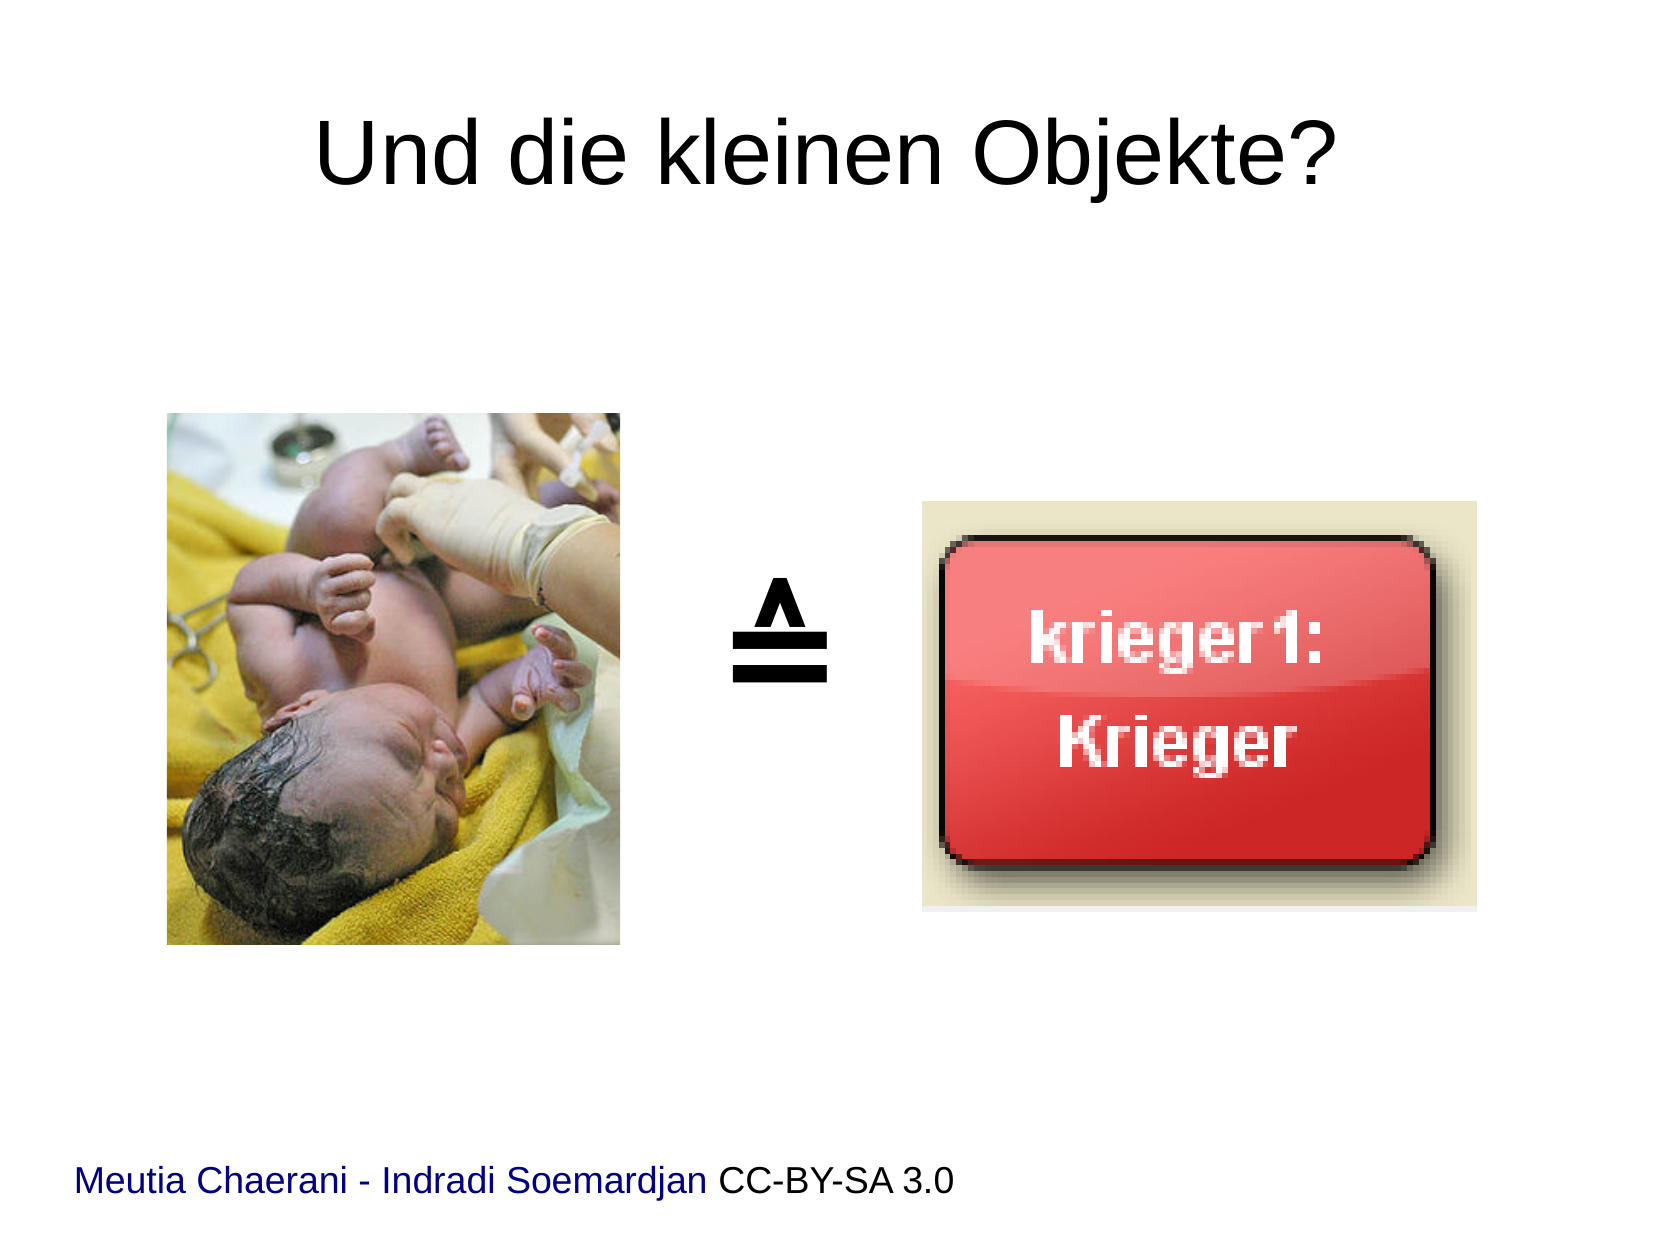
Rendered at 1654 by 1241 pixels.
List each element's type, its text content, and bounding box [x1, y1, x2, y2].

text_box Meutia Chaerani - Indradi Soemardjan CC-BY-SA 3.0 [59, 1151, 1595, 1209]
text_box ≙ [702, 561, 821, 805]
title Und die kleinen Objekte? [82, 49, 1571, 257]
picture [922, 501, 1477, 912]
picture [166, 413, 621, 945]
